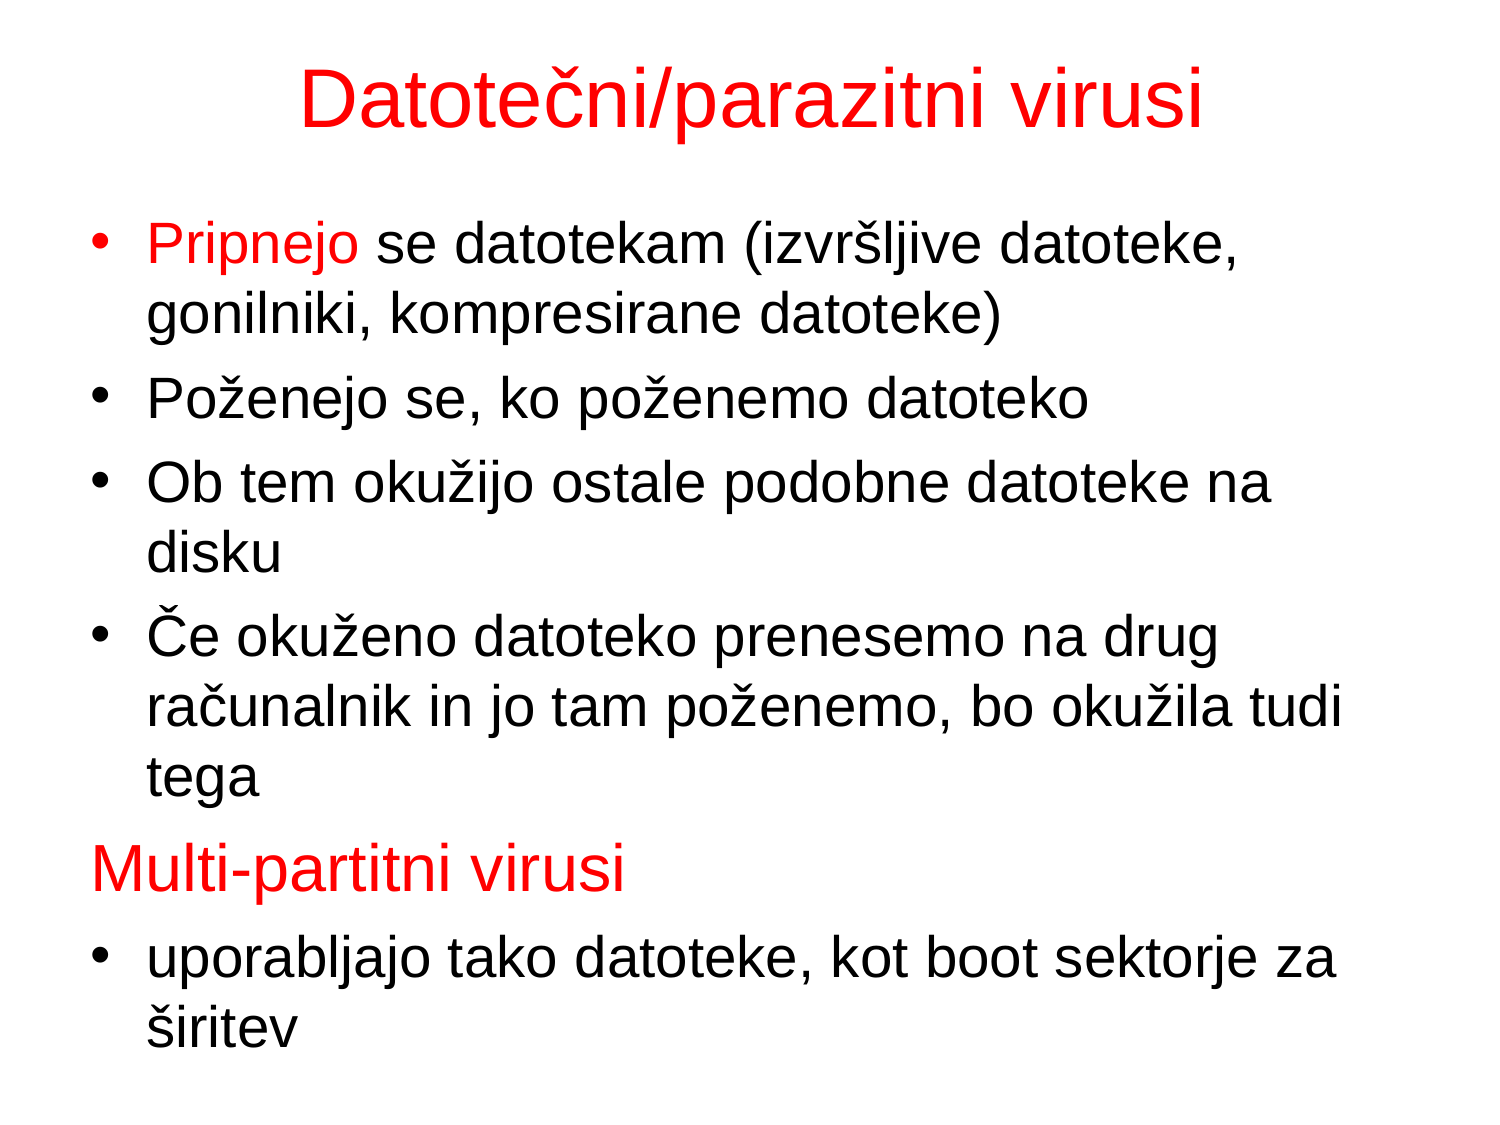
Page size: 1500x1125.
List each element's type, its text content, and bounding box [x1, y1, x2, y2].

title Datotečni/parazitni virusi [76, 0, 1427, 188]
list Pripnejo se datotekam (izvršljive datoteke, gonilniki, kompresirane datoteke) Poženejo se, ko poženemo datoteko Ob tem okužijo ostale podobne datoteke na disku Če okuženo datoteko prenesemo na drug računalnik in jo tam poženemo, bo okužila tudi tega Multi-partitni virusi uporabljajo tako datoteke, kot boot sektorje za širitev [75, 198, 1426, 1068]
